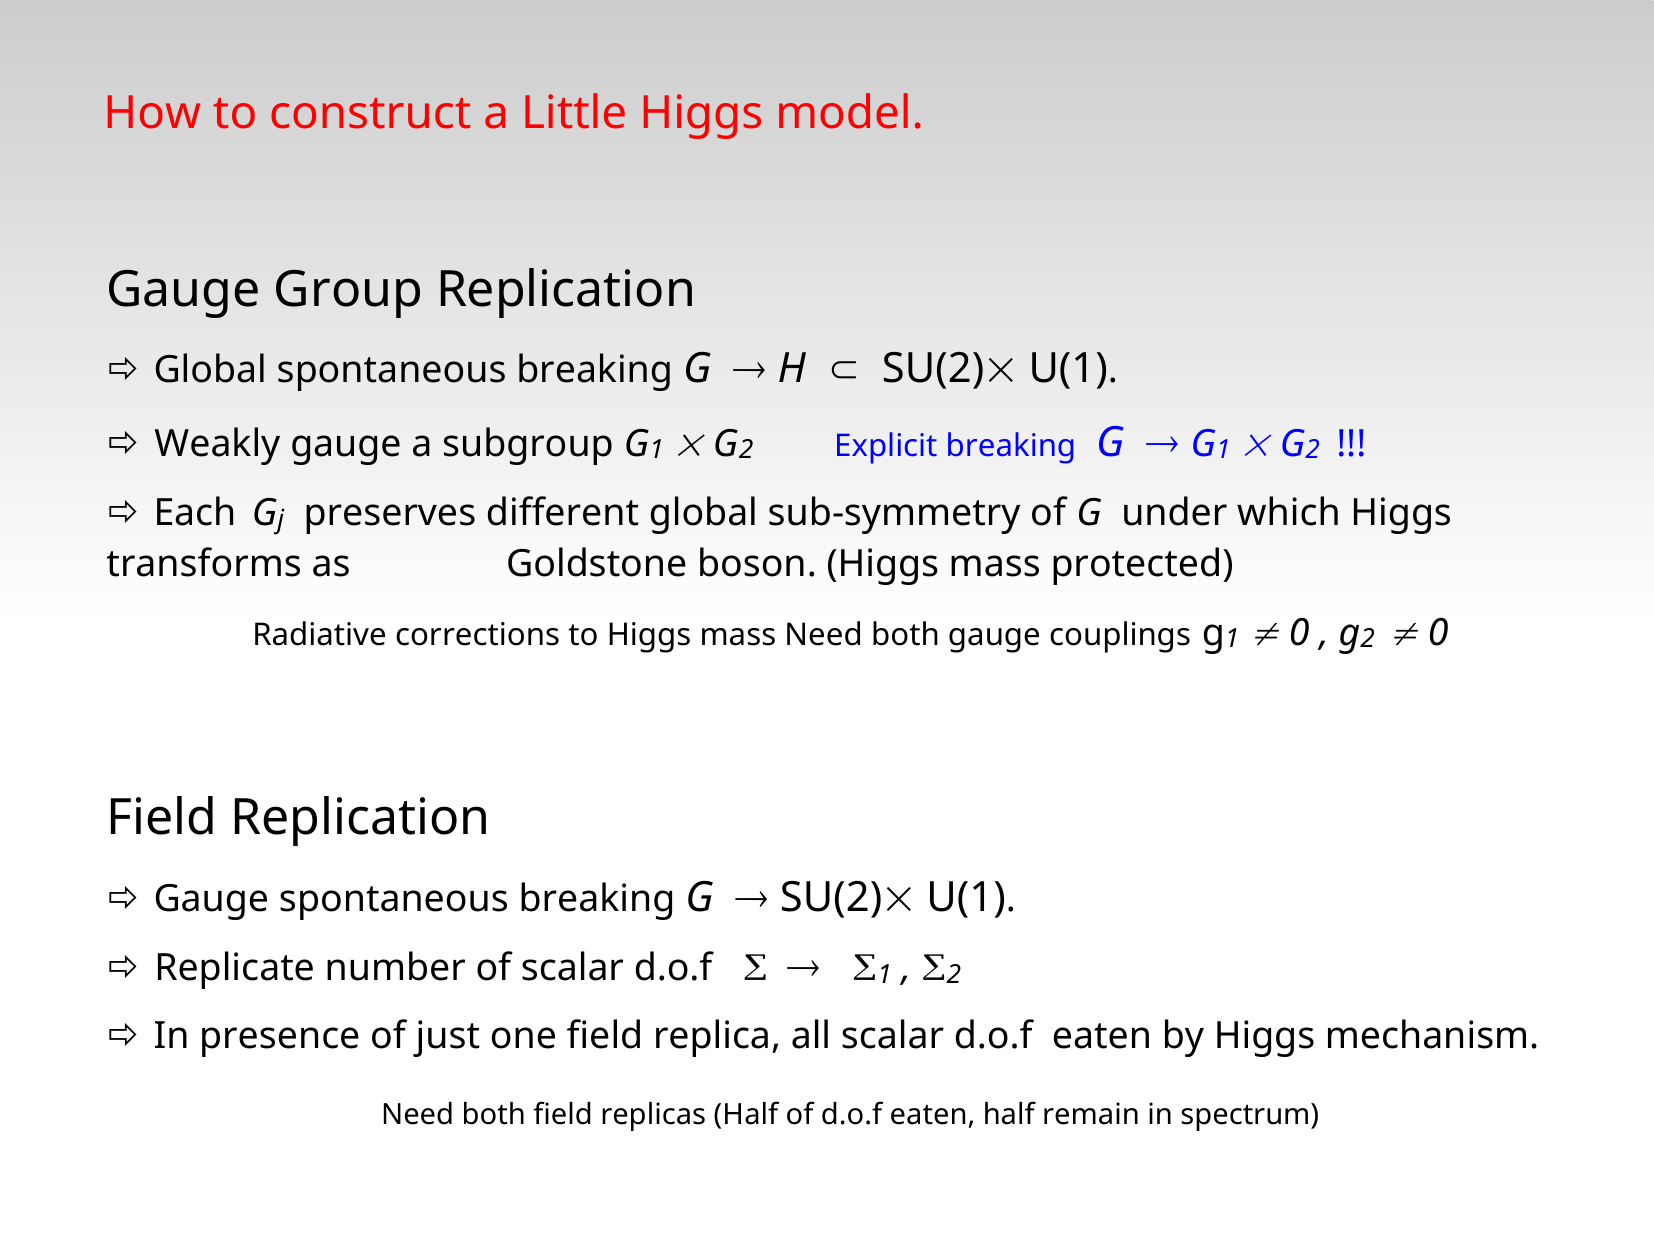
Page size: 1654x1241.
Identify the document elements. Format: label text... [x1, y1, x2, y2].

text_box Gauge Group Replication  Global spontaneous breaking G  H  SU(2) U(1).  Weakly gauge a subgroup G1  G2 Explicit breaking G  G1  G2 !!!  Each Gj preserves different global sub-symmetry of G under which Higgs transforms as Goldstone boson. (Higgs mass protected) Radiative corrections to Higgs mass Need both gauge couplings g1 ≠ 0 , g2 ≠ 0 [106, 199, 1595, 709]
text_box How to construct a Little Higgs model. [103, 73, 1169, 148]
subtitle Field Replication  Gauge spontaneous breaking G  SU(2) U(1).  Replicate number of scalar d.o.f   1 , 2  In presence of just one field replica, all scalar d.o.f eaten by Higgs mechanism. Need both field replicas (Half of d.o.f eaten, half remain in spectrum) [106, 738, 1595, 1177]
